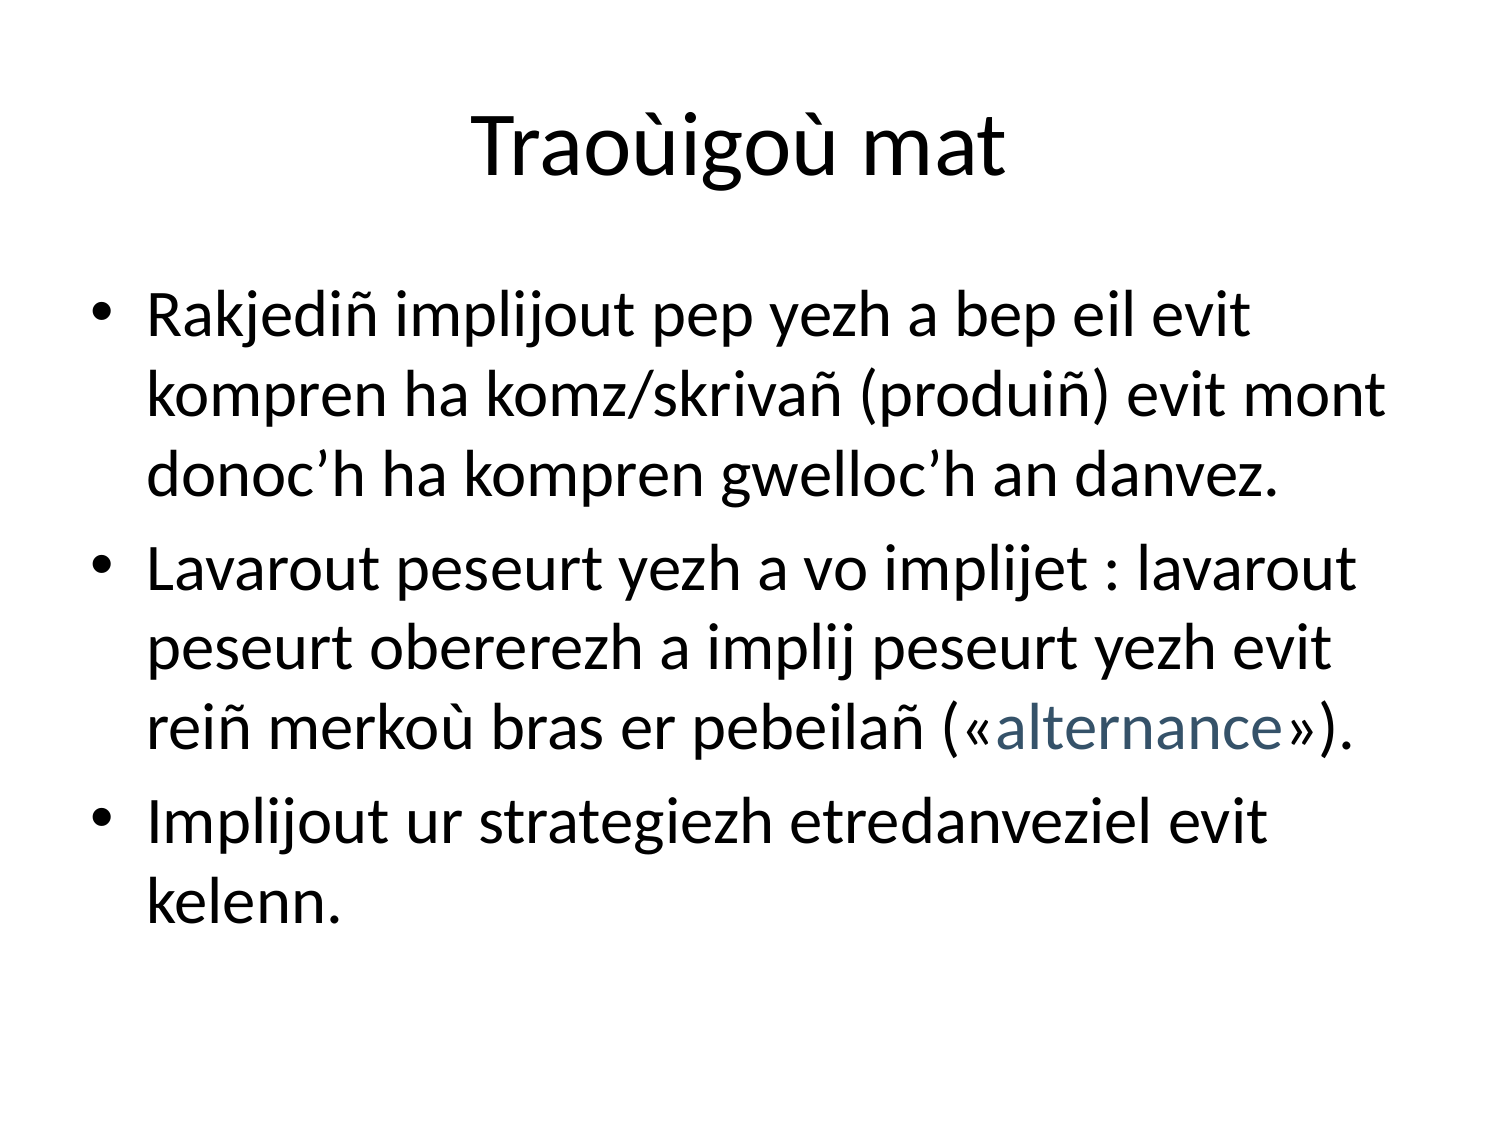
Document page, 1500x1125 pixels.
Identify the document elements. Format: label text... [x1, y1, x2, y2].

list Rakjediñ implijout pep yezh a bep eil evit kompren ha komz/skrivañ (produiñ) evit mont donoc’h ha kompren gwelloc’h an danvez. Lavarout peseurt yezh a vo implijet : lavarout peseurt obererezh a implij peseurt yezh evit reiñ merkoù bras er pebeilañ («alternance»). Implijout ur strategiezh etredanveziel evit kelenn. [75, 262, 1425, 1005]
title Traoùigoù mat [75, 45, 1425, 233]
